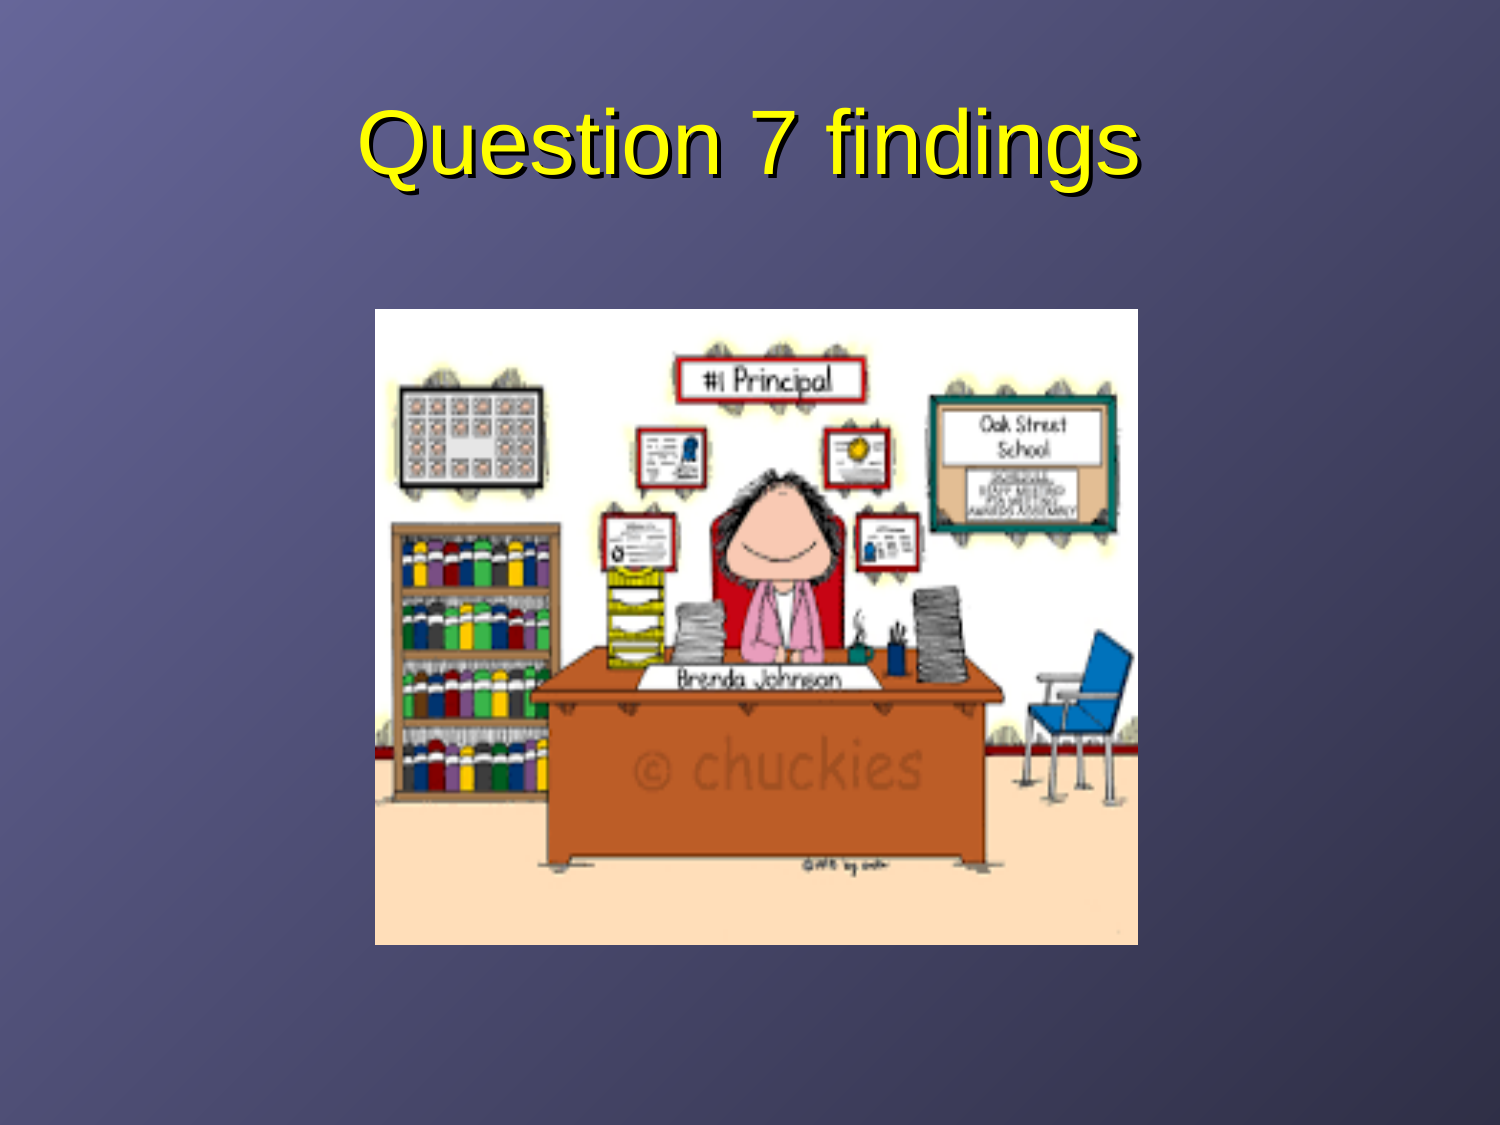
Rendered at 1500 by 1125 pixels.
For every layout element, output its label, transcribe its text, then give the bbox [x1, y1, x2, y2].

picture [375, 309, 1138, 946]
title Question 7 findings [75, 45, 1424, 232]
